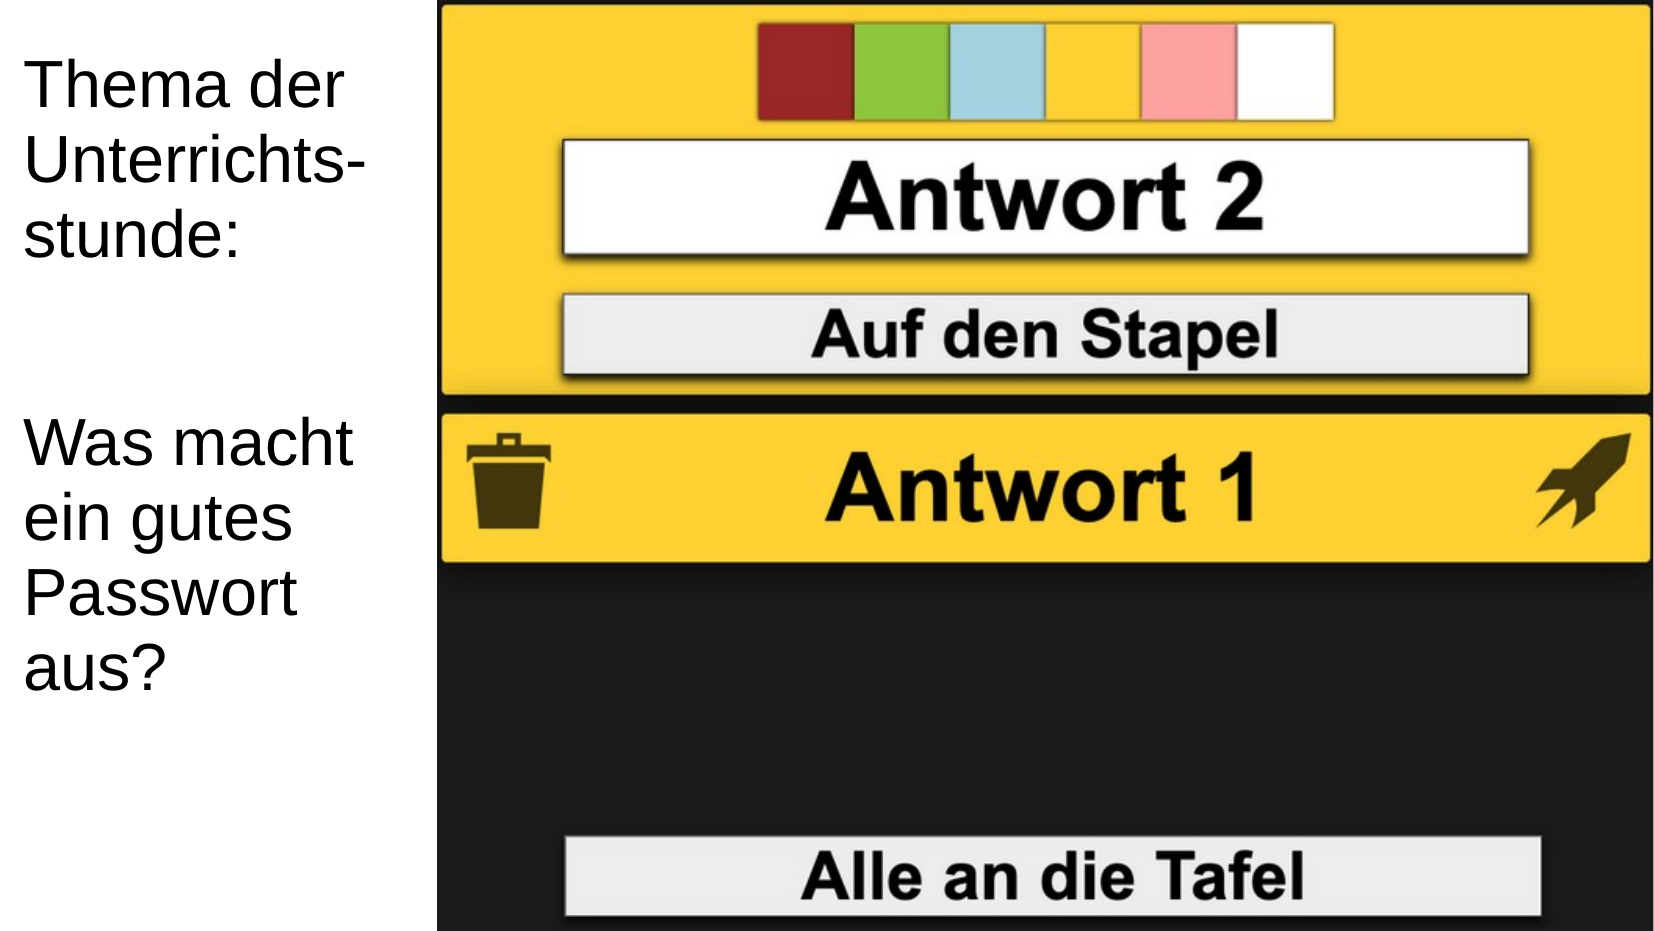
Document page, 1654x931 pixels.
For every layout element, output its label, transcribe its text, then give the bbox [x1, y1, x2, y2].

list Thema der Unterrichts-stunde: Was macht ein gutes Passwort aus? [23, 47, 402, 863]
picture [437, 0, 1654, 931]
